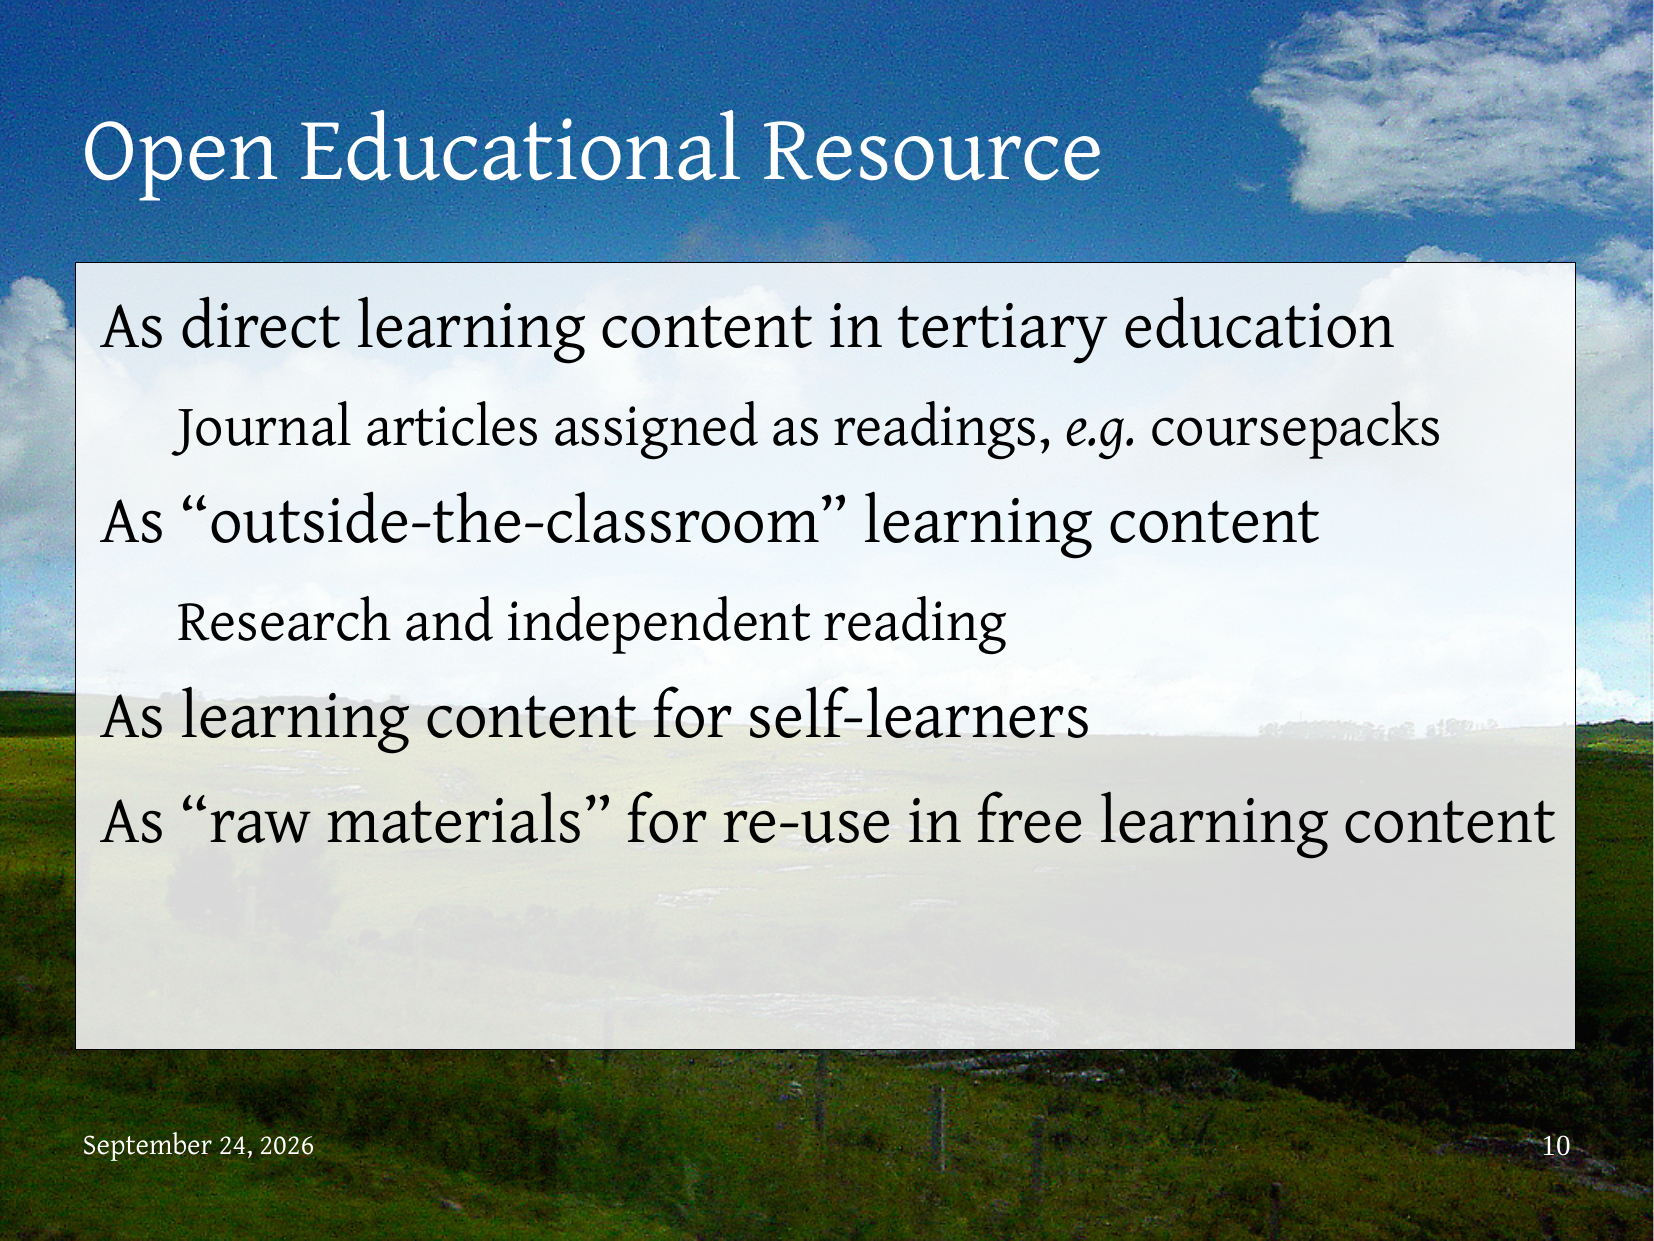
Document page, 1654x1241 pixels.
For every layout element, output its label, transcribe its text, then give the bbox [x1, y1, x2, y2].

picture [0, 0, 1654, 1241]
title Open Educational Resource [82, 56, 1571, 250]
list As direct learning content in tertiary education Journal articles assigned as readings, e.g. coursepacks As “outside-the-classroom” learning content Research and independent reading As learning content for self-learners As “raw materials” for re-use in free learning content [82, 290, 1571, 1094]
